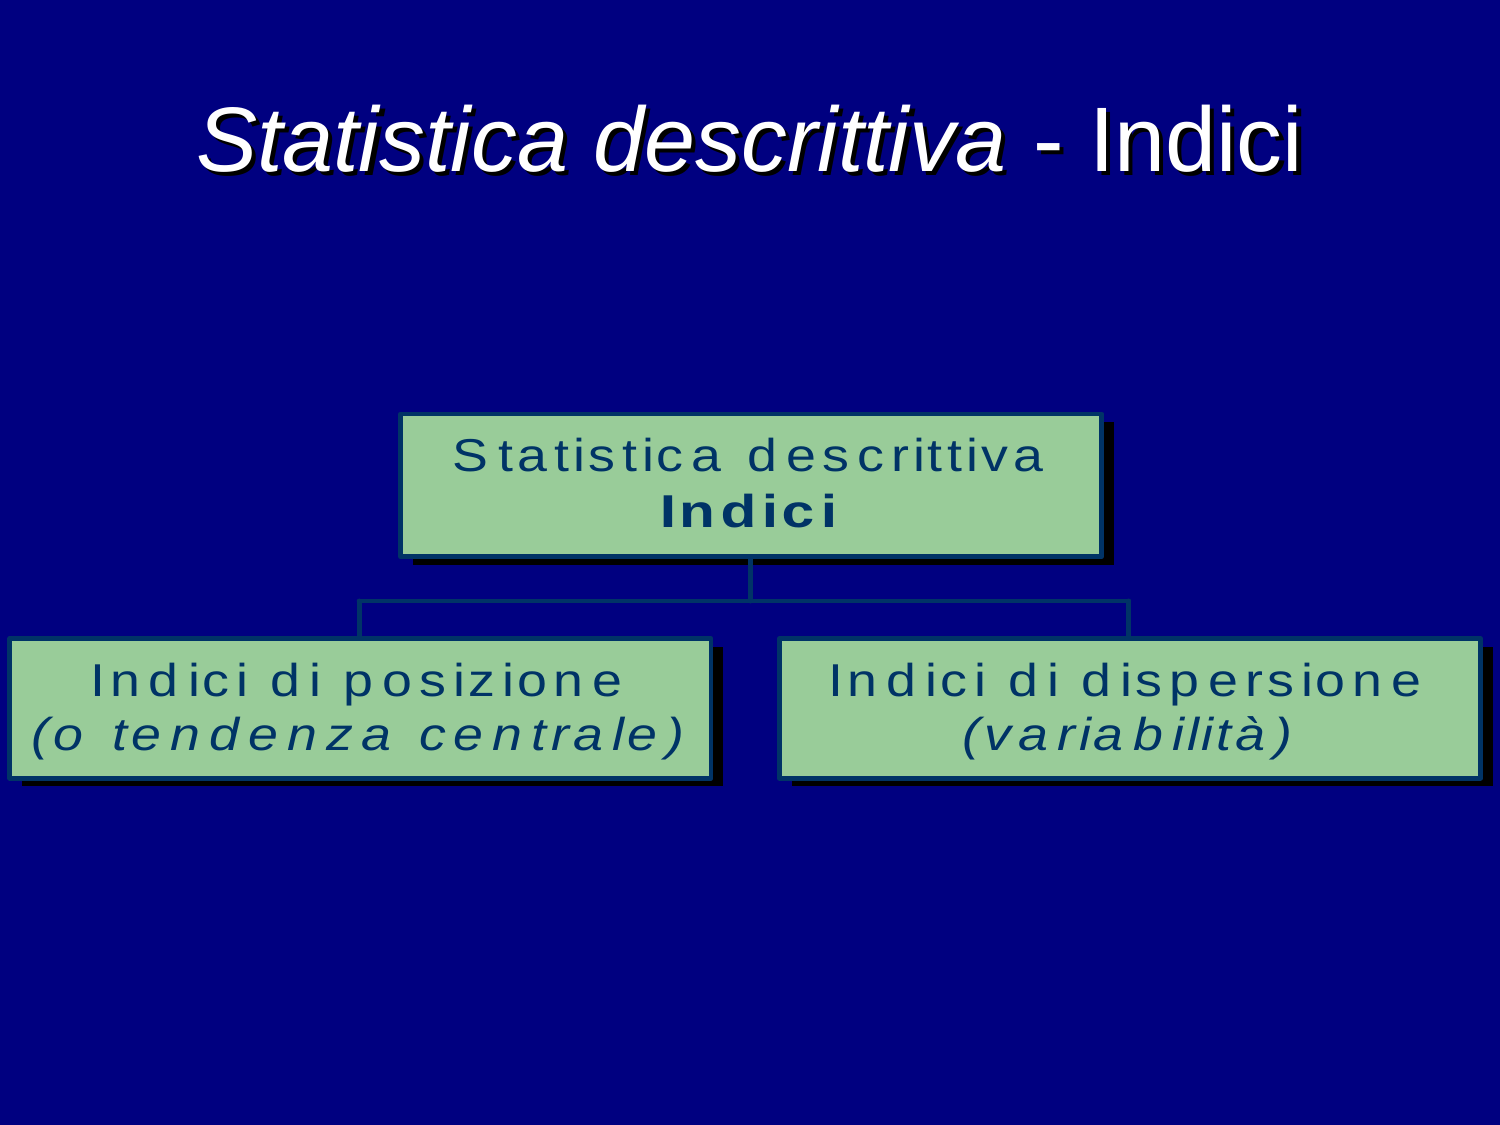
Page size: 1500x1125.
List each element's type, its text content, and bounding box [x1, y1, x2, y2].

chart [0, 407, 1500, 792]
title Statistica descrittiva - Indici [75, 45, 1426, 234]
